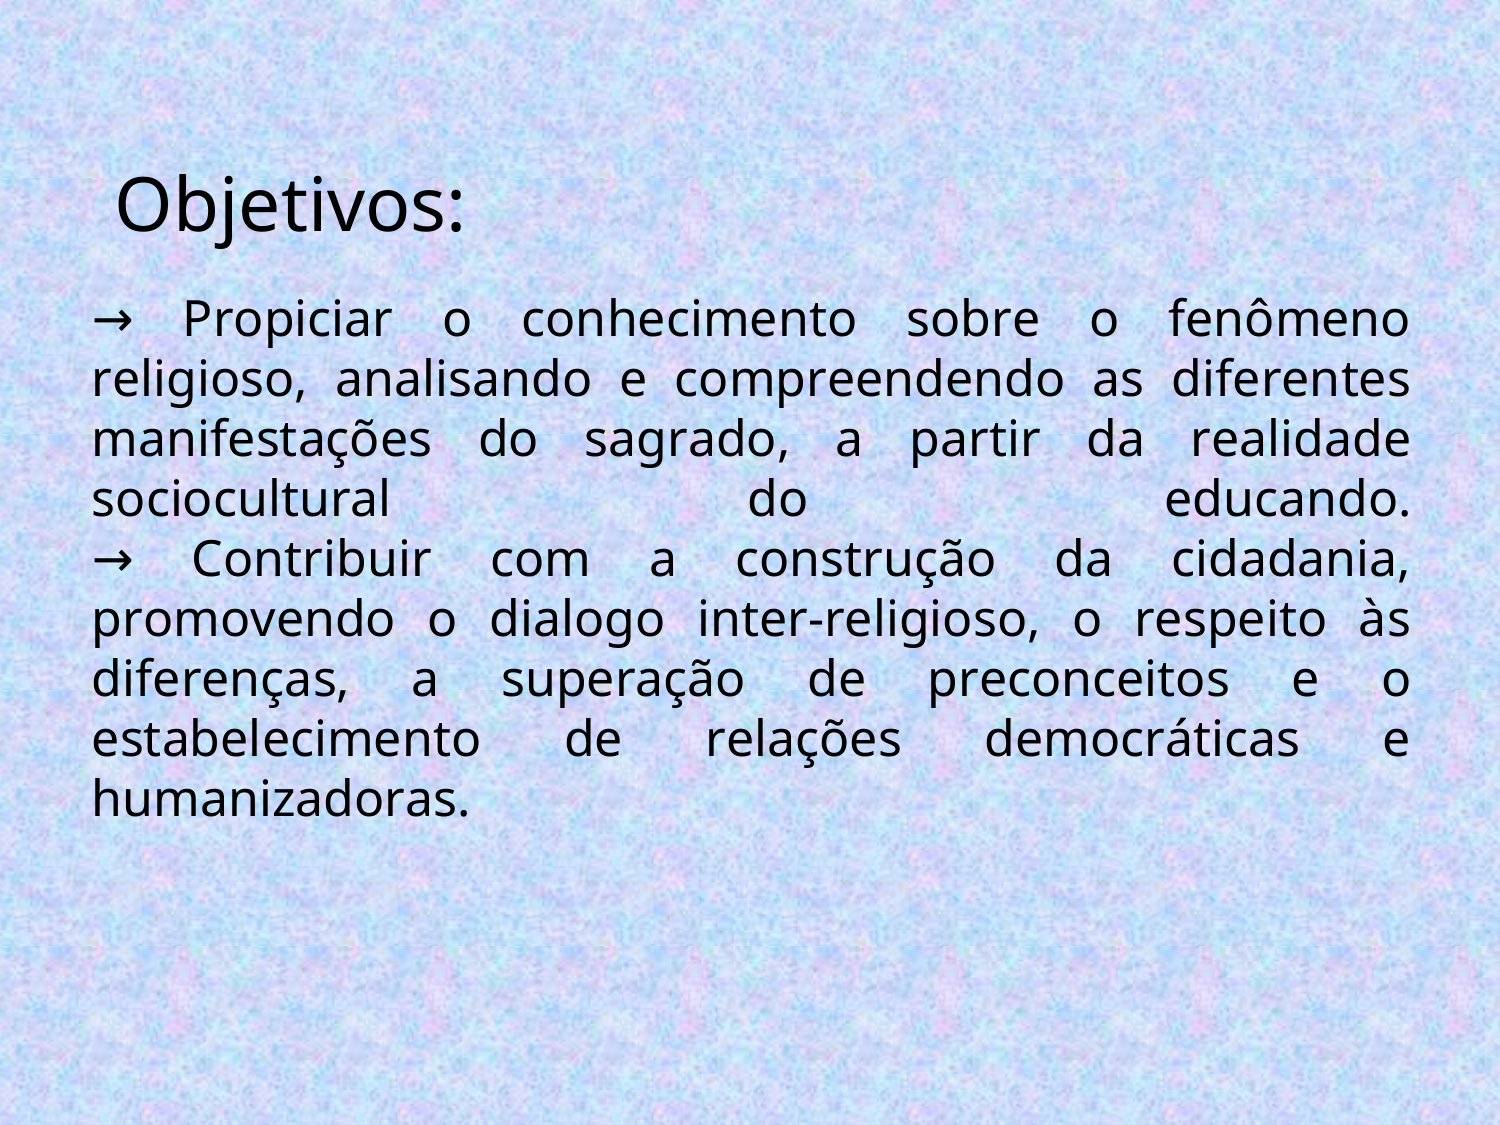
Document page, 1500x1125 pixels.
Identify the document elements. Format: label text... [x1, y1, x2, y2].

text_box Objetivos: [100, 148, 975, 255]
picture [0, 0, 1500, 1125]
title → Propiciar o conhecimento sobre o fenômeno religioso, analisando e compreendendo as diferentes manifestações do sagrado, a partir da realidade sociocultural do educando. → Contribuir com a construção da cidadania, promovendo o dialogo inter-religioso, o respeito às diferenças, a superação de preconceitos e o estabelecimento de relações democráticas e humanizadoras. [76, 219, 1427, 895]
